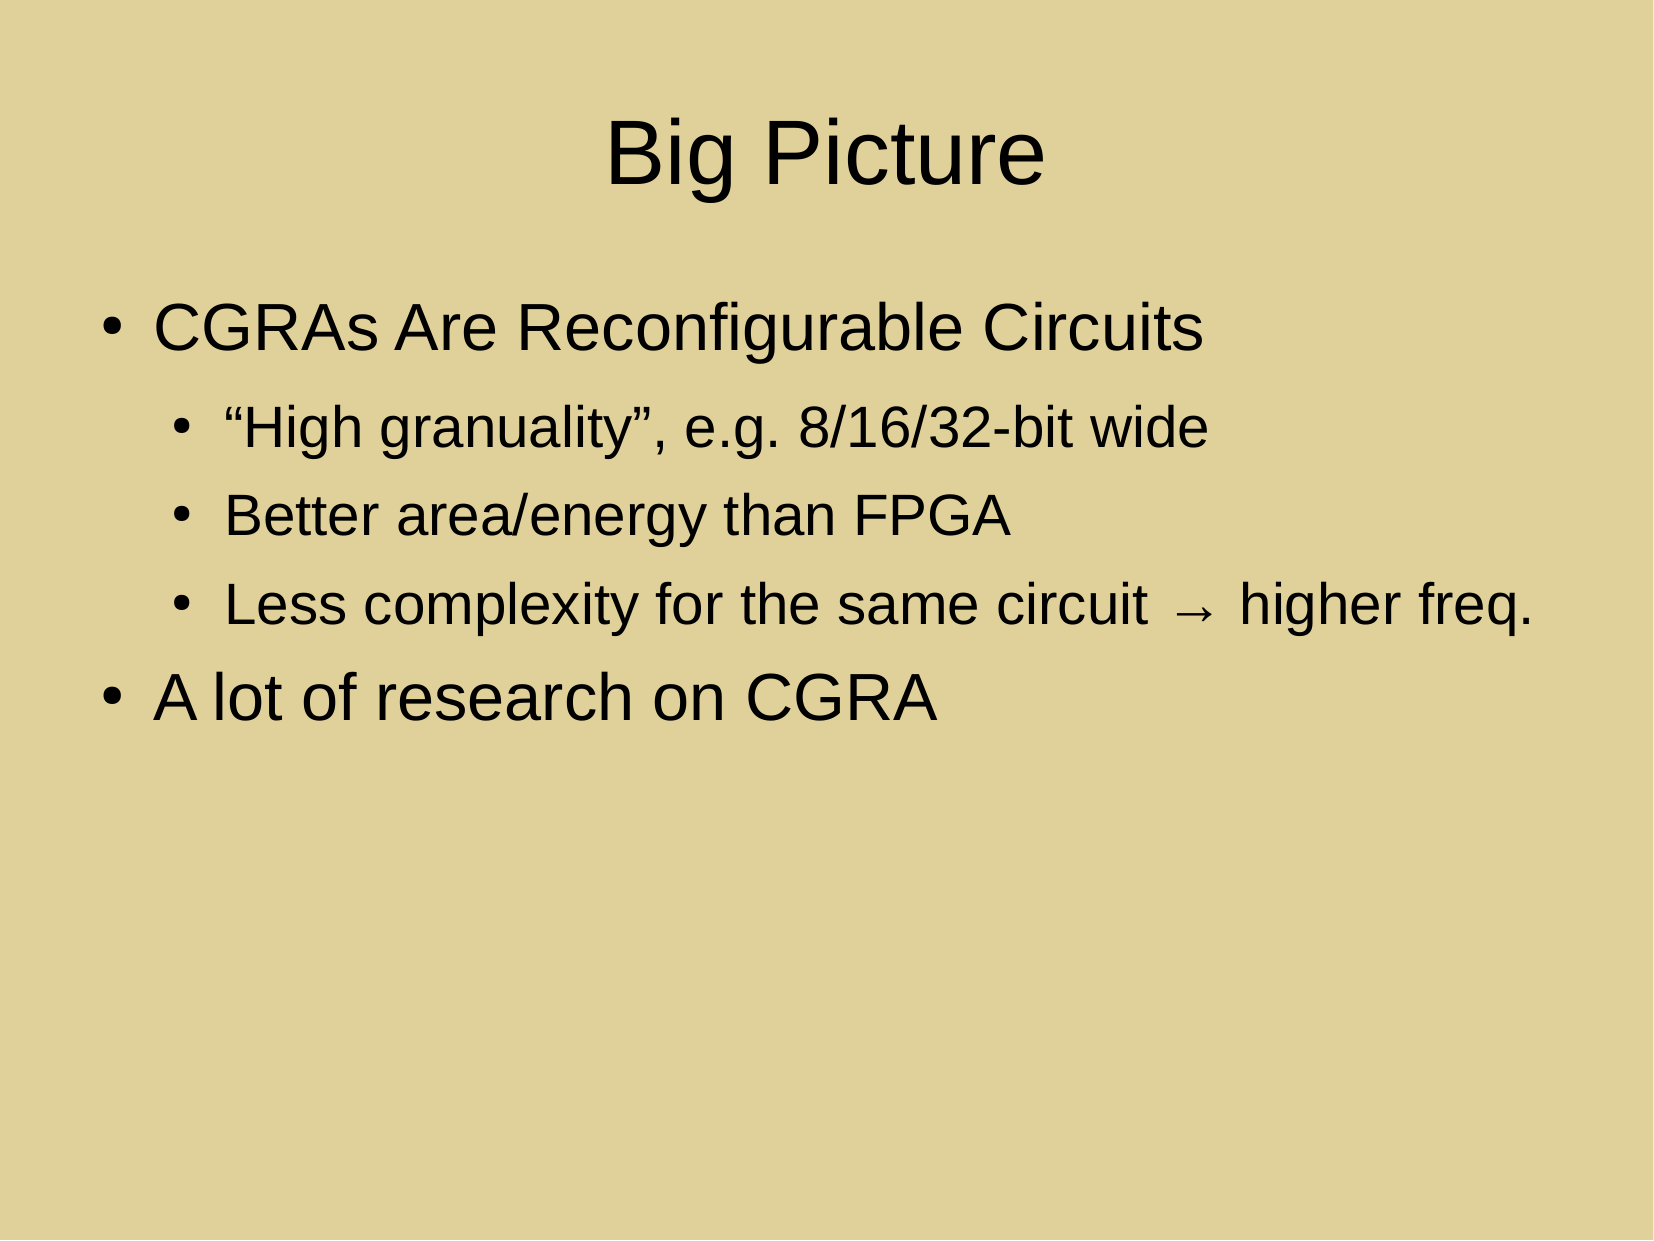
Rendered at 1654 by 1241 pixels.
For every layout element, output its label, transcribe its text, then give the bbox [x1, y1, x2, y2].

title Big Picture [82, 49, 1571, 257]
list CGRAs Are Reconfigurable Circuits “High granuality”, e.g. 8/16/32-bit wide Better area/energy than FPGA Less complexity for the same circuit → higher freq. A lot of research on CGRA [82, 290, 1571, 1109]
